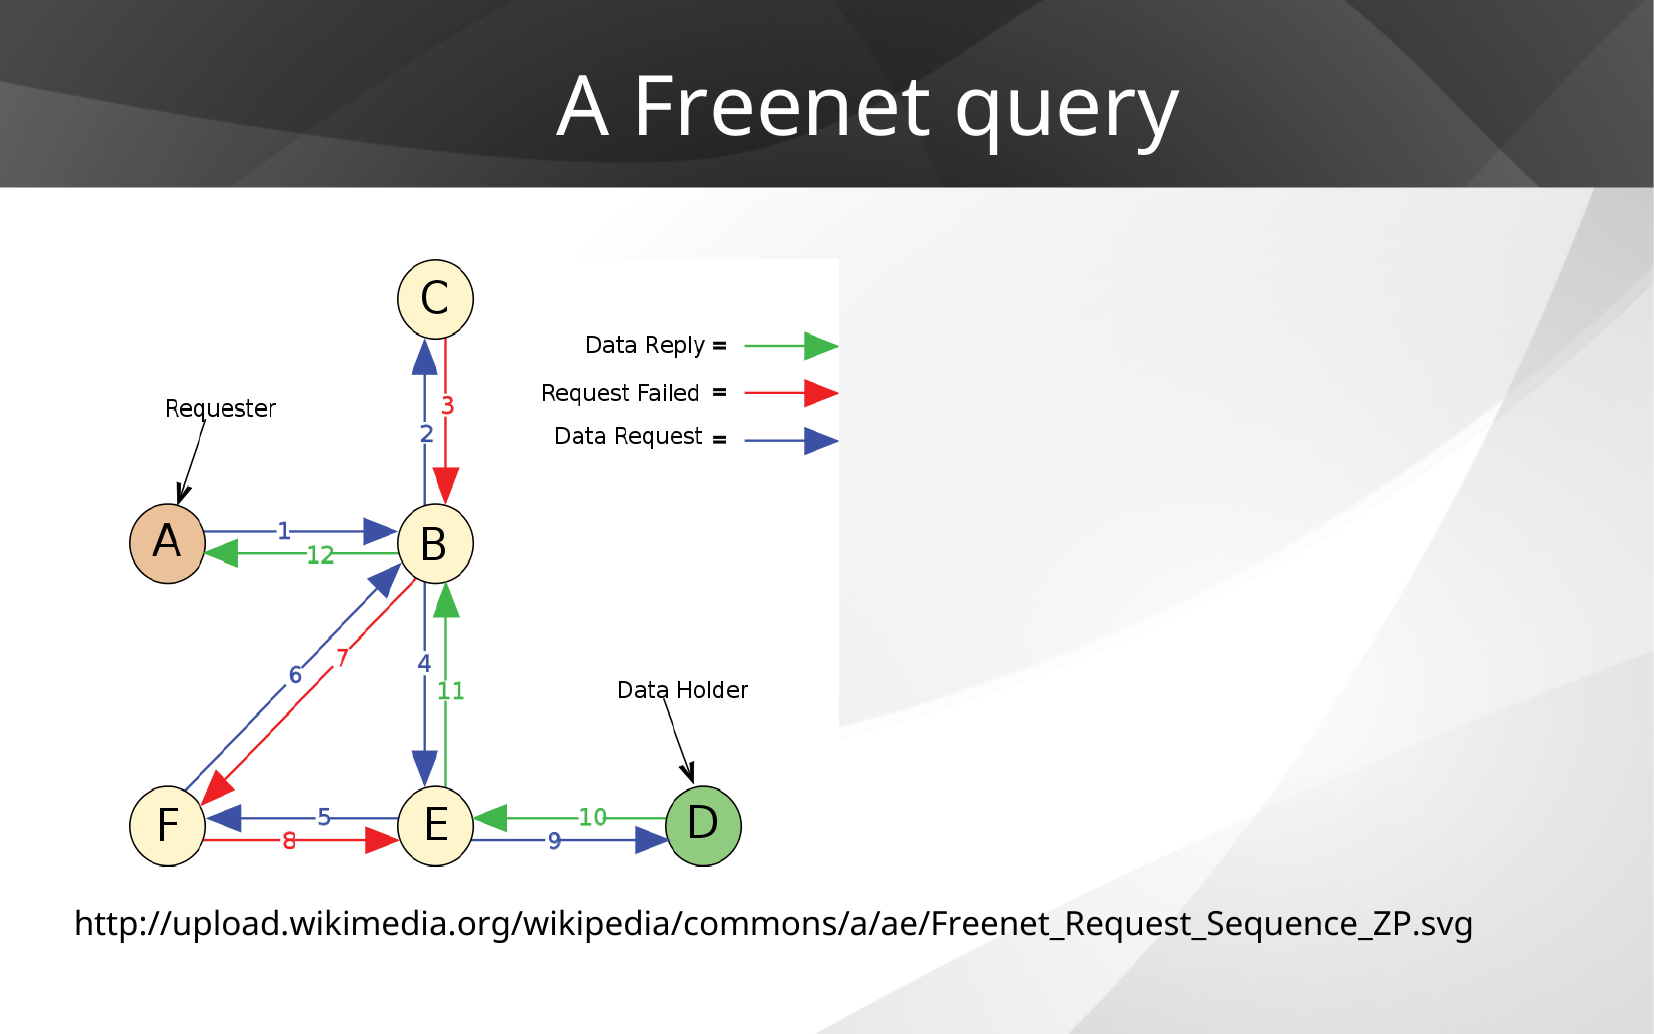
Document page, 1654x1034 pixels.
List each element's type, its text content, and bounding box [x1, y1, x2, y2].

title A Freenet query [124, 0, 1613, 208]
picture [0, 0, 1654, 1034]
text_box http://upload.wikimedia.org/wikipedia/commons/a/ae/Freenet_Request_Sequence_ZP.svg [59, 892, 1538, 995]
